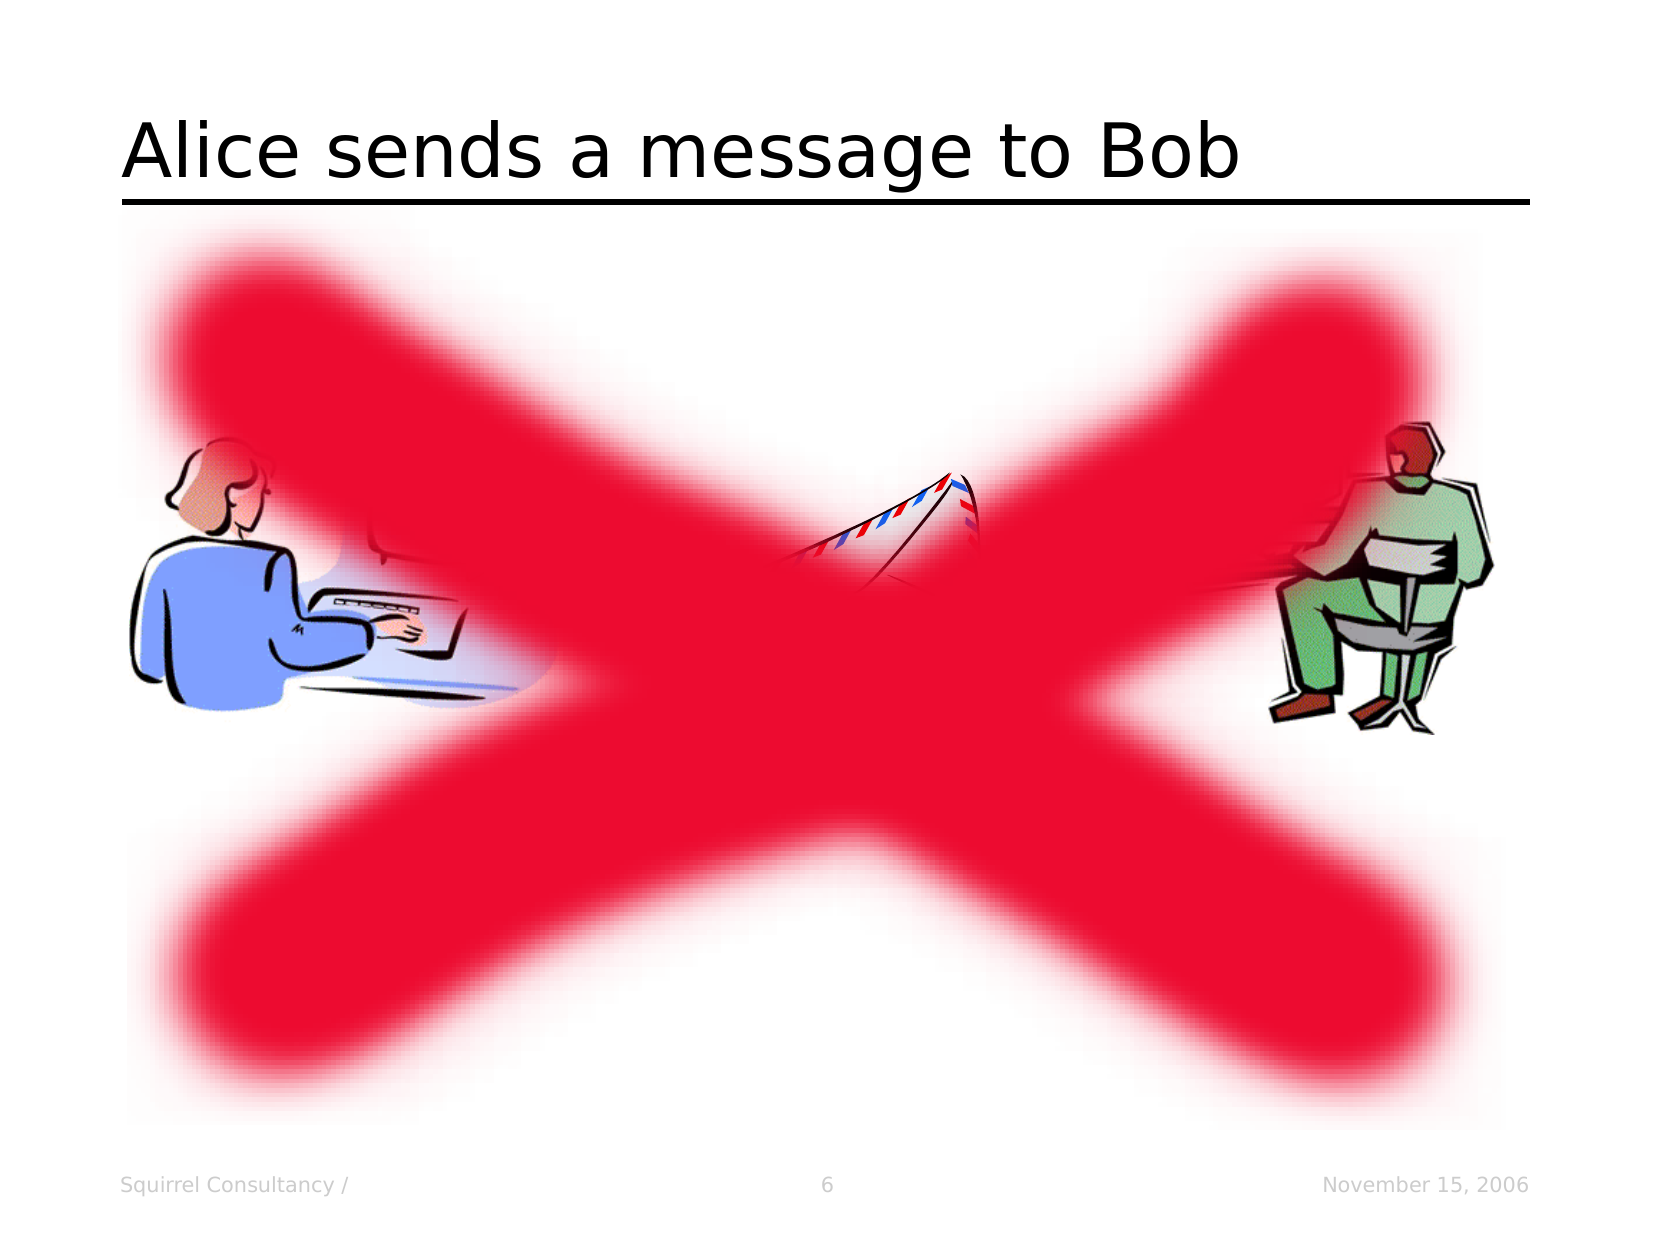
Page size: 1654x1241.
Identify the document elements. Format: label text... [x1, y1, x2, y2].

picture [118, 206, 1548, 1135]
title Alice sends a message to Bob [121, 102, 1534, 200]
